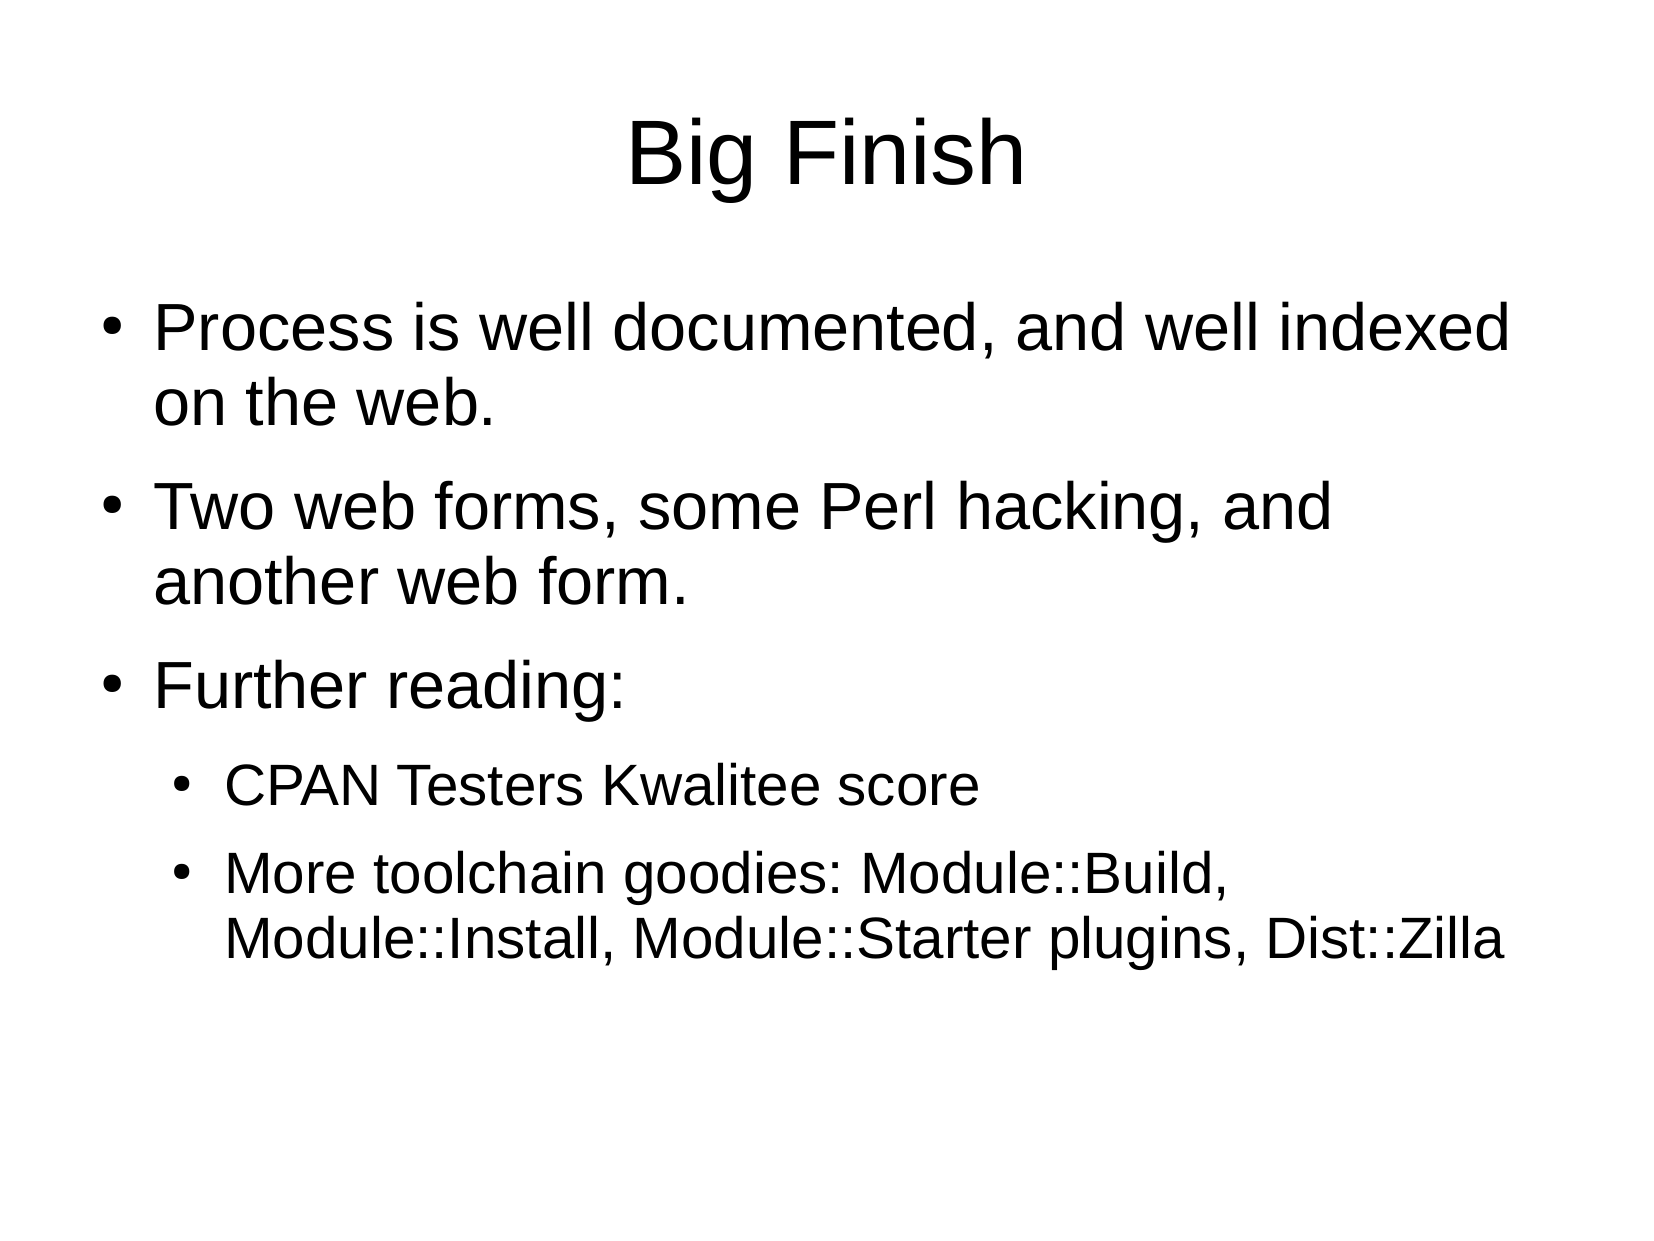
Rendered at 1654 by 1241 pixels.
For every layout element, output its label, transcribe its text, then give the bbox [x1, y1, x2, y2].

title Big Finish [82, 49, 1571, 257]
list Process is well documented, and well indexed on the web. Two web forms, some Perl hacking, and another web form. Further reading: CPAN Testers Kwalitee score More toolchain goodies: Module::Build, Module::Install, Module::Starter plugins, Dist::Zilla [82, 290, 1571, 1109]
